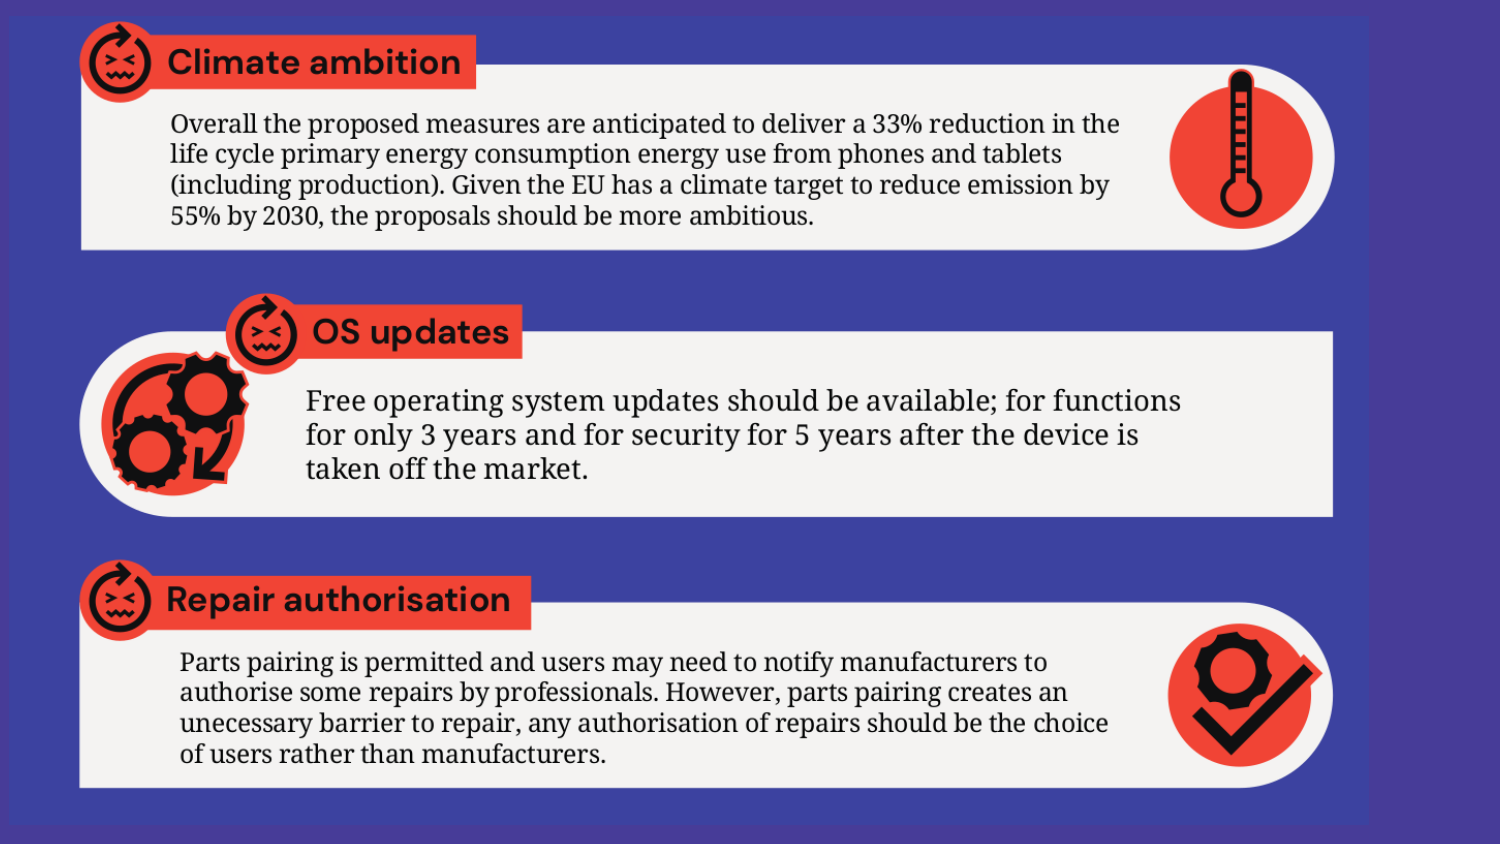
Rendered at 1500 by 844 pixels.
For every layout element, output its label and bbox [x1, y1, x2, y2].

picture [9, 16, 1369, 825]
